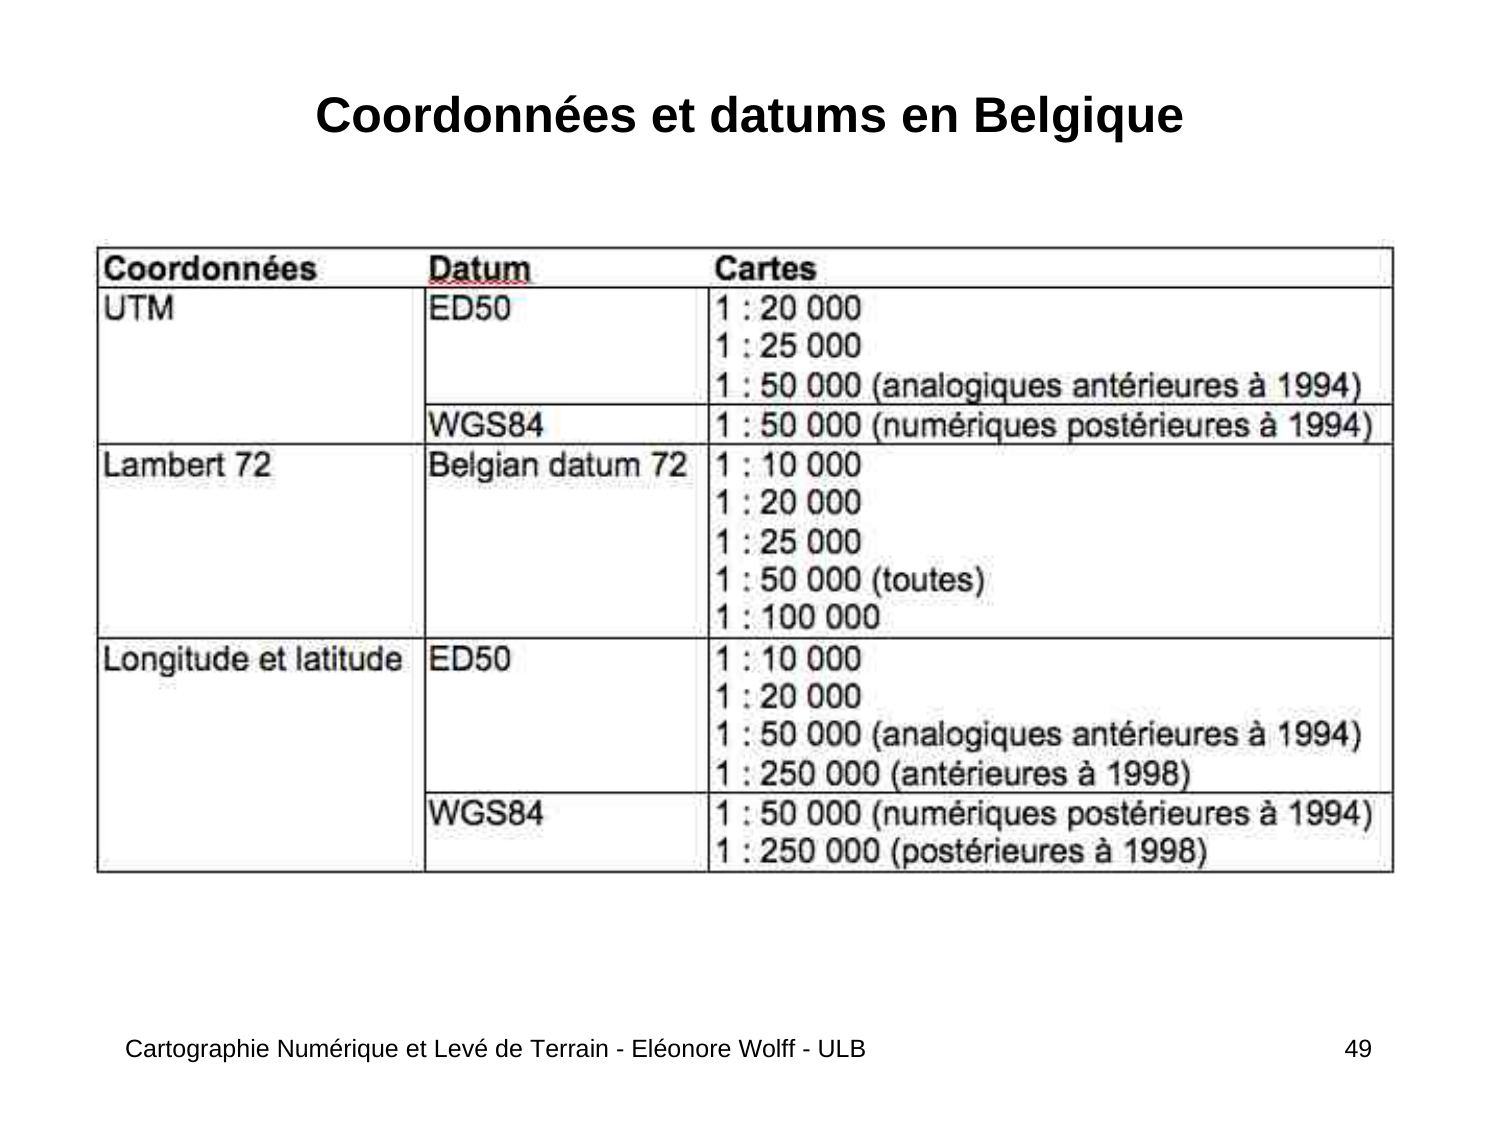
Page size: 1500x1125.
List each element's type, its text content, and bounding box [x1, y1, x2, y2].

picture [93, 239, 1405, 884]
text_box Cartographie Numérique et Levé de Terrain - Eléonore Wolff - ULB [110, 1024, 1271, 1100]
title Coordonnées et datums en Belgique [112, 68, 1388, 157]
text_box <number> [1279, 1024, 1388, 1100]
